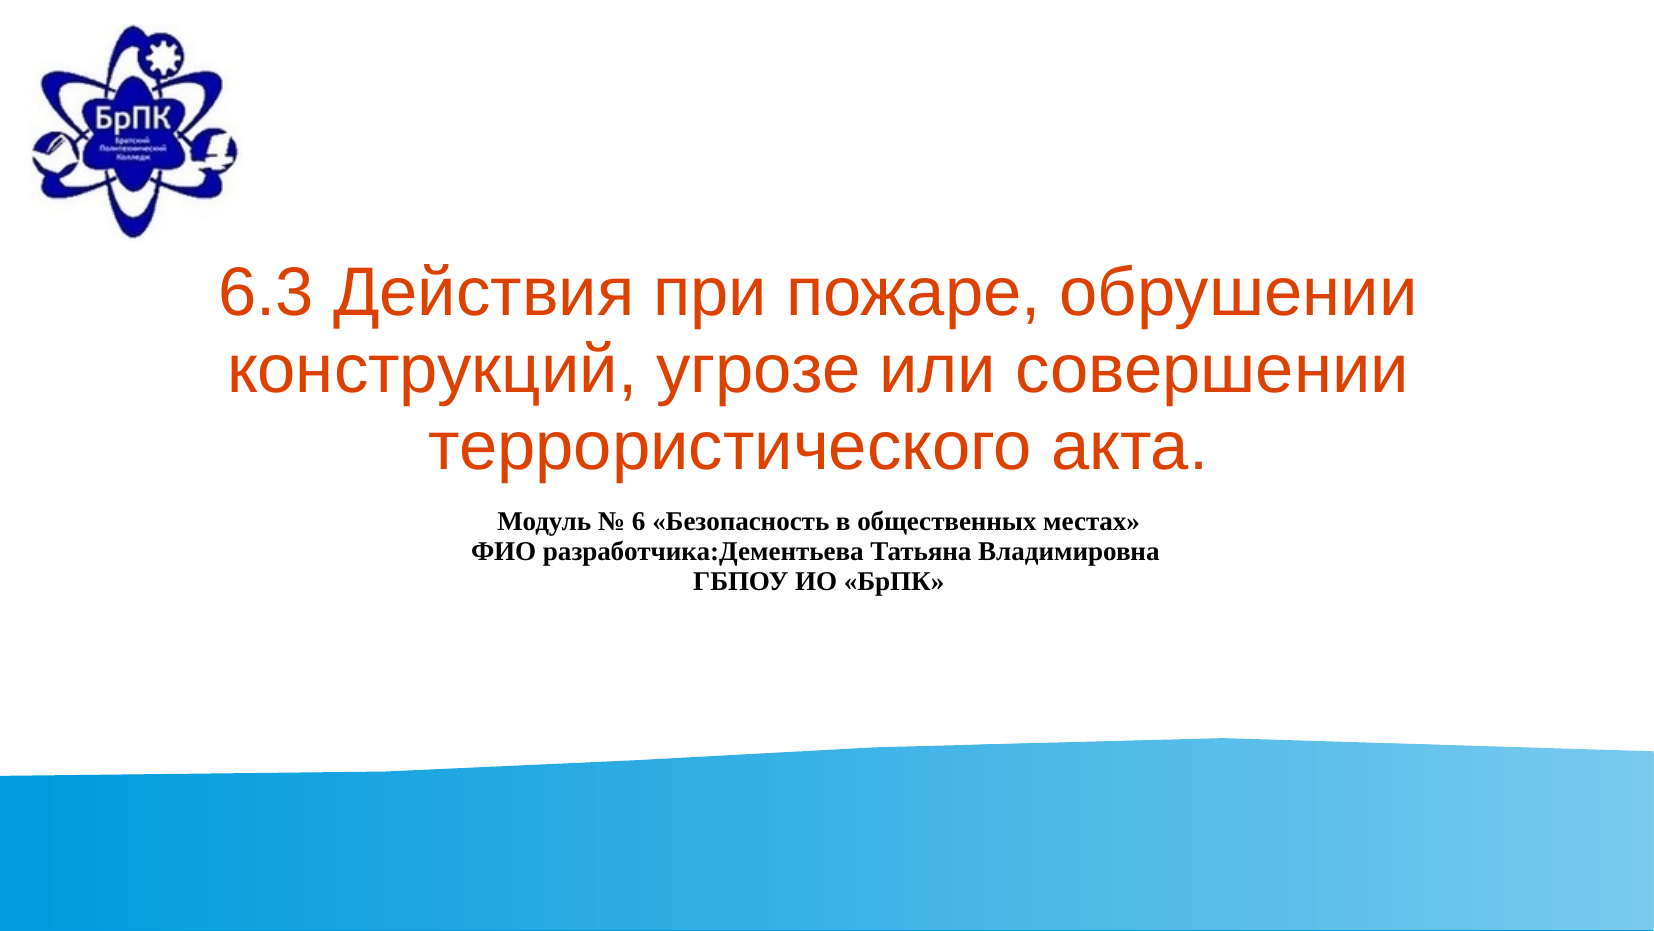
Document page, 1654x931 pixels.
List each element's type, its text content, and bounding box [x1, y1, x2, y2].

picture [25, 22, 245, 242]
title 6.3 Действия при пожаре, обрушении конструкций, угрозе или совершении террористического акта. Модуль № 6 «Безопасность в общественных местах» ФИО разработчика:Дементьева Татьяна Владимировна ГБПОУ ИО «БрПК» [80, 176, 1557, 597]
